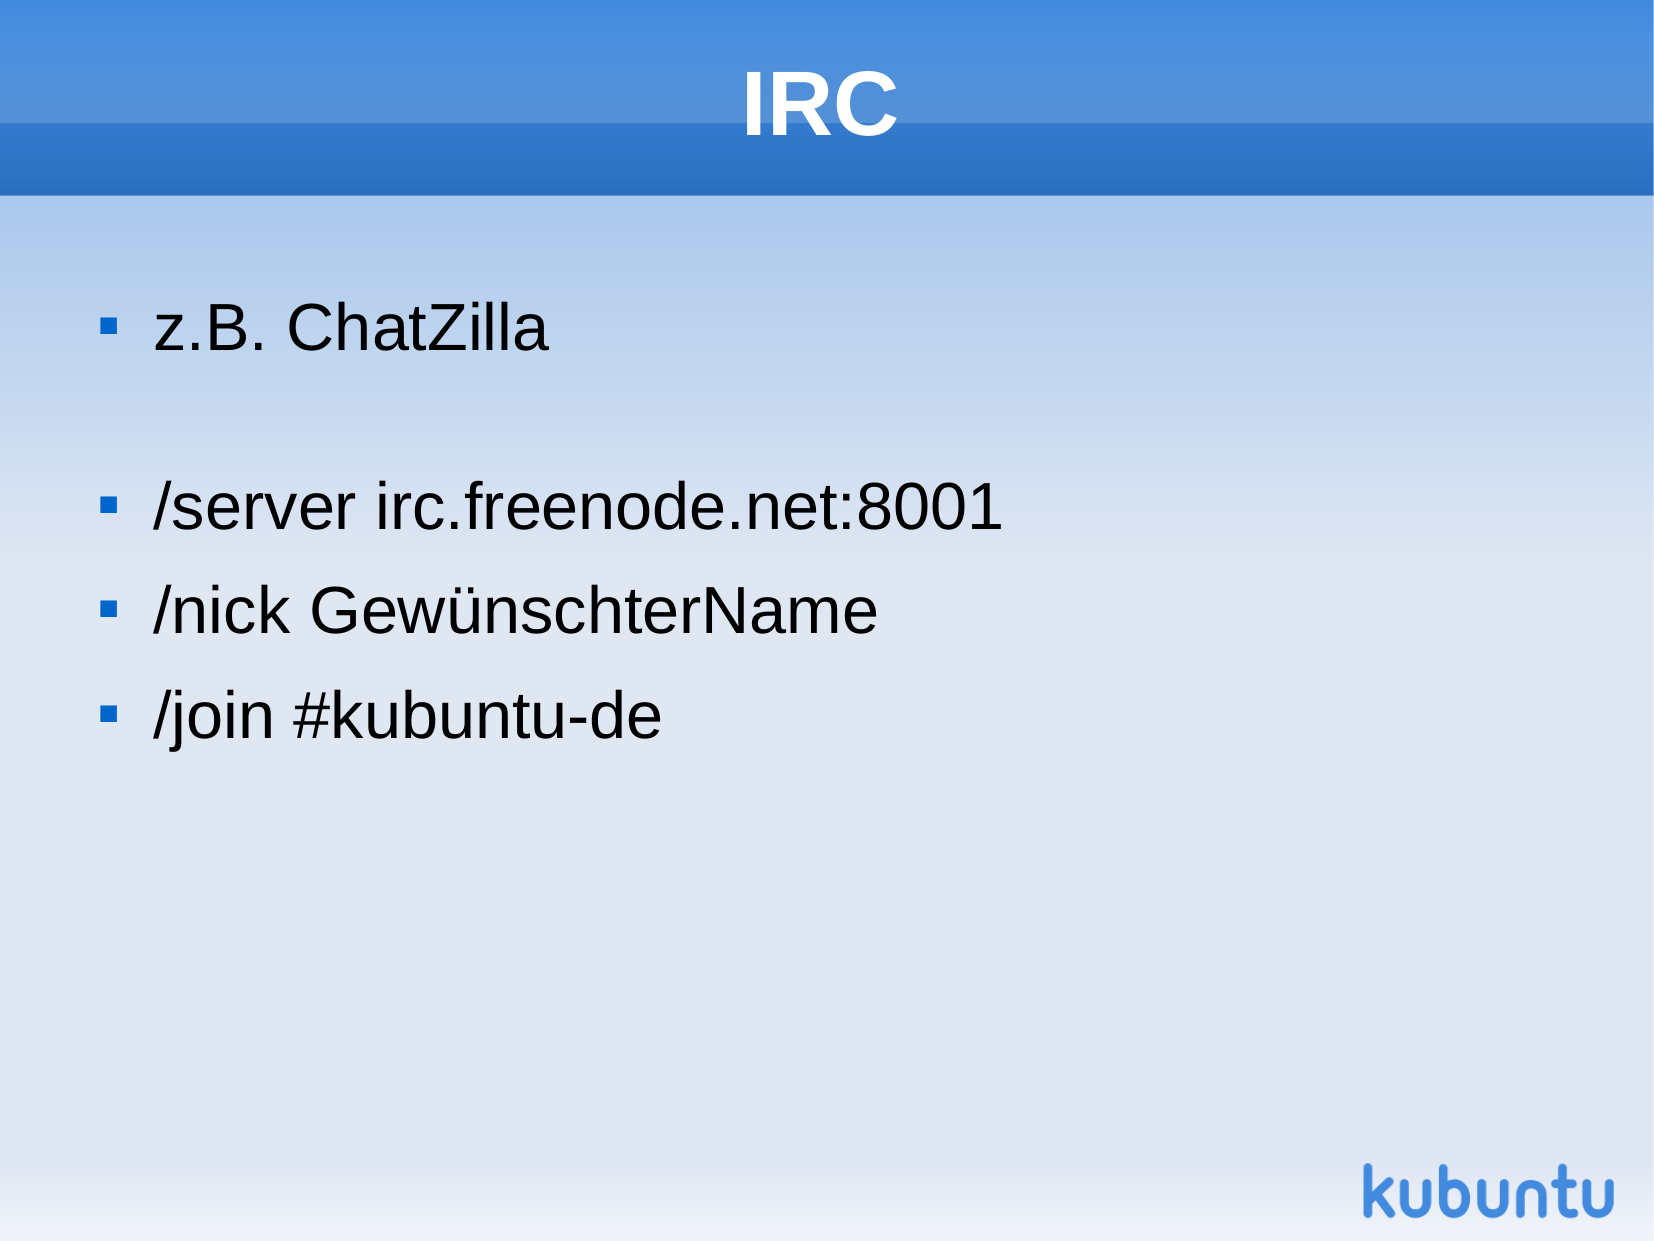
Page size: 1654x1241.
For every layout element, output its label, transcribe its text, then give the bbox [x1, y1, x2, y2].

list z.B. ChatZilla /server irc.freenode.net:8001 /nick GewünschterName /join #kubuntu-de [82, 290, 1571, 1109]
picture [0, 0, 1654, 1241]
title IRC [76, 0, 1565, 208]
